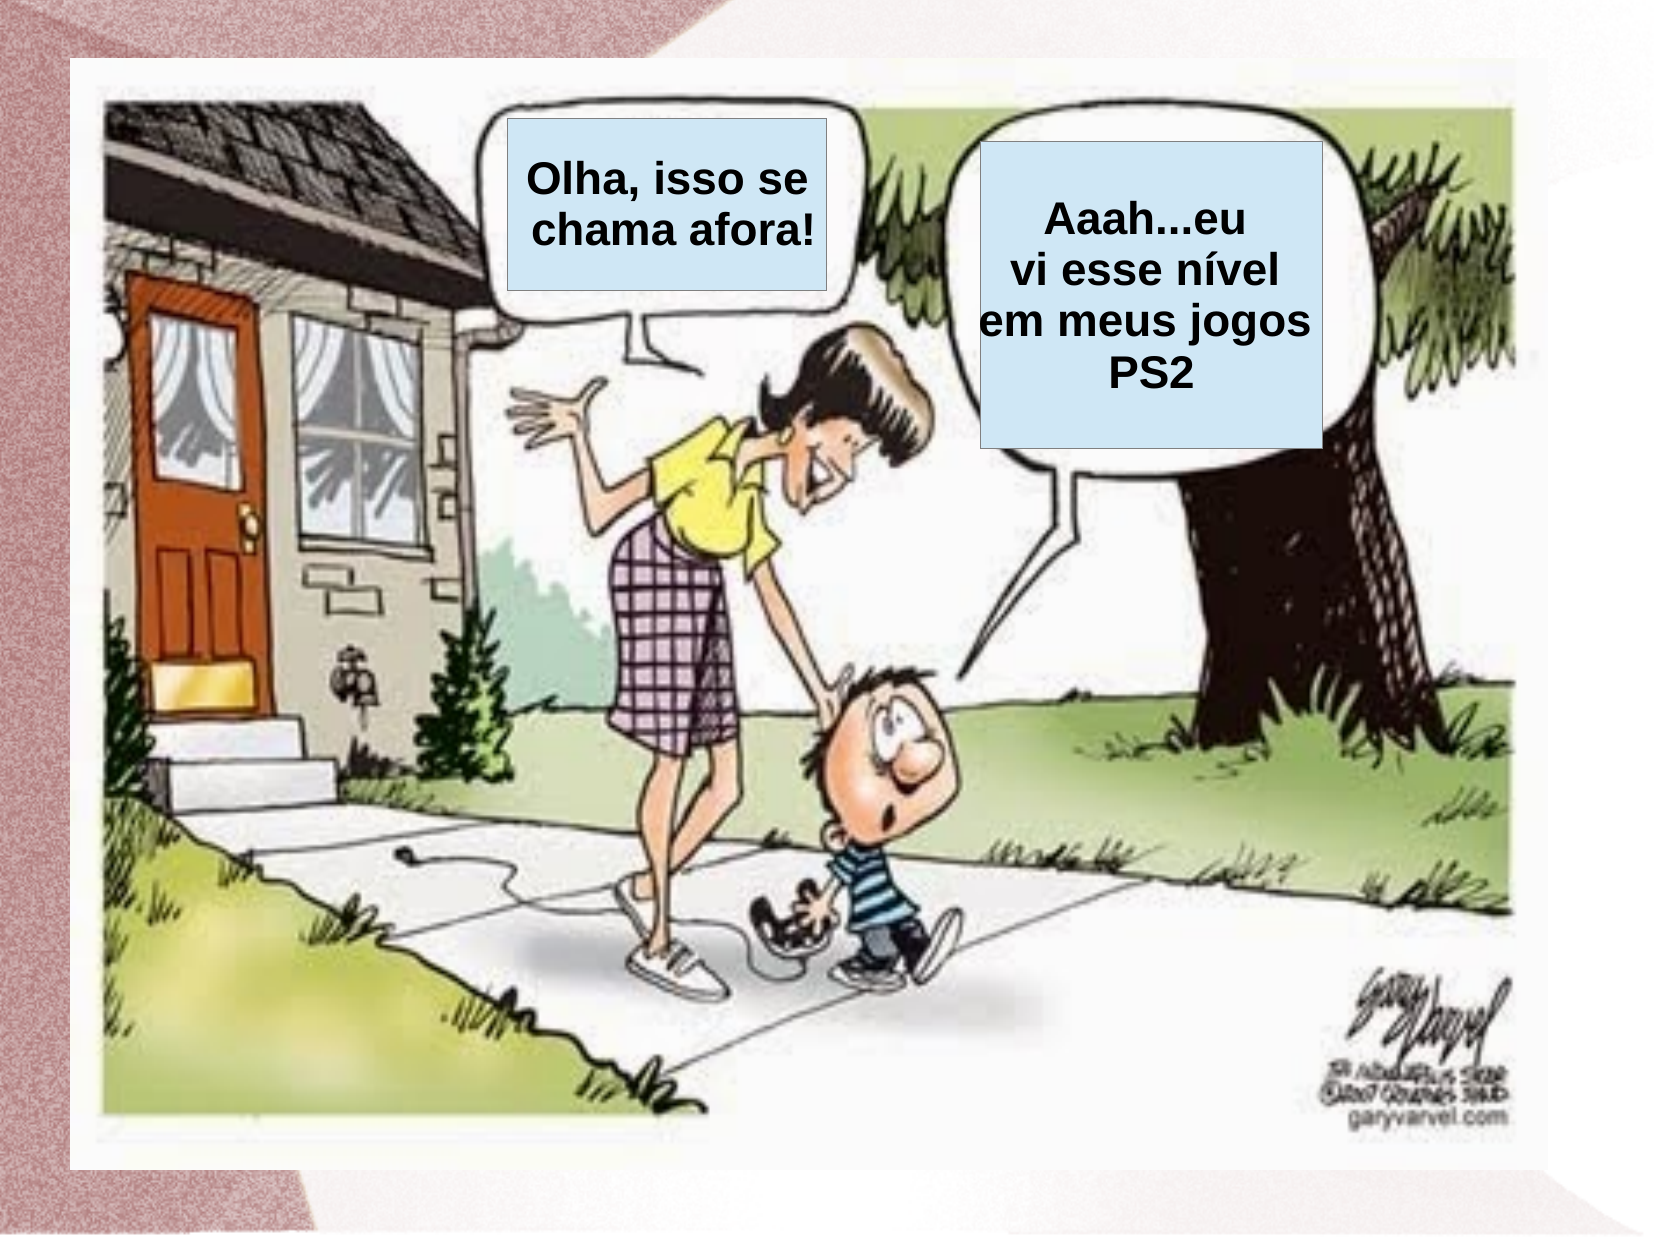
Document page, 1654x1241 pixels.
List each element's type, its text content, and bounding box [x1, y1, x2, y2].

text_box Aaah...eu vi esse nível em meus jogos PS2 [980, 141, 1323, 449]
picture [0, 0, 1654, 1241]
text_box Olha, isso se chama afora! [507, 118, 827, 291]
